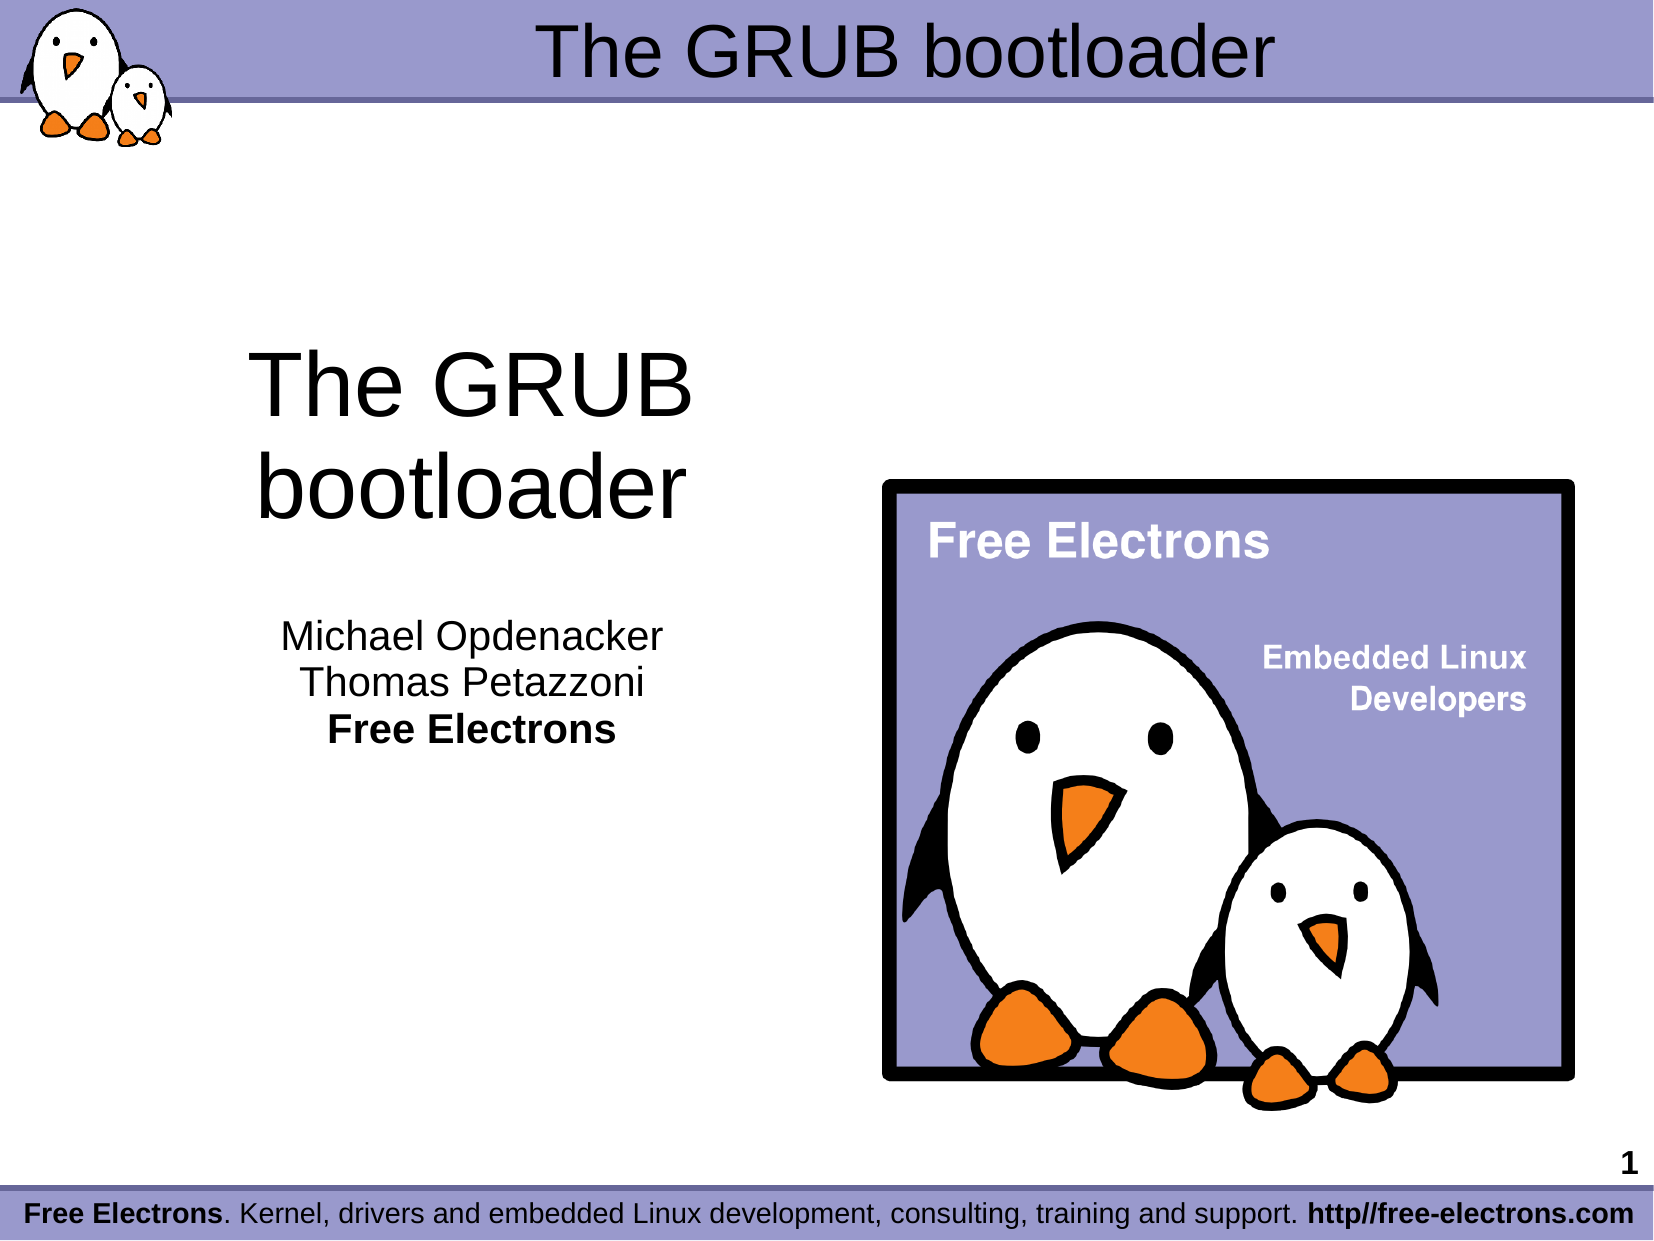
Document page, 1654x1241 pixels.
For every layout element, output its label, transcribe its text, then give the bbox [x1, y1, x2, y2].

subtitle The GRUB bootloader Michael Opdenacker Thomas Petazzoni Free Electrons [87, 184, 840, 901]
picture [20, 8, 172, 147]
title The GRUB bootloader [161, 4, 1651, 98]
picture [882, 479, 1575, 1111]
